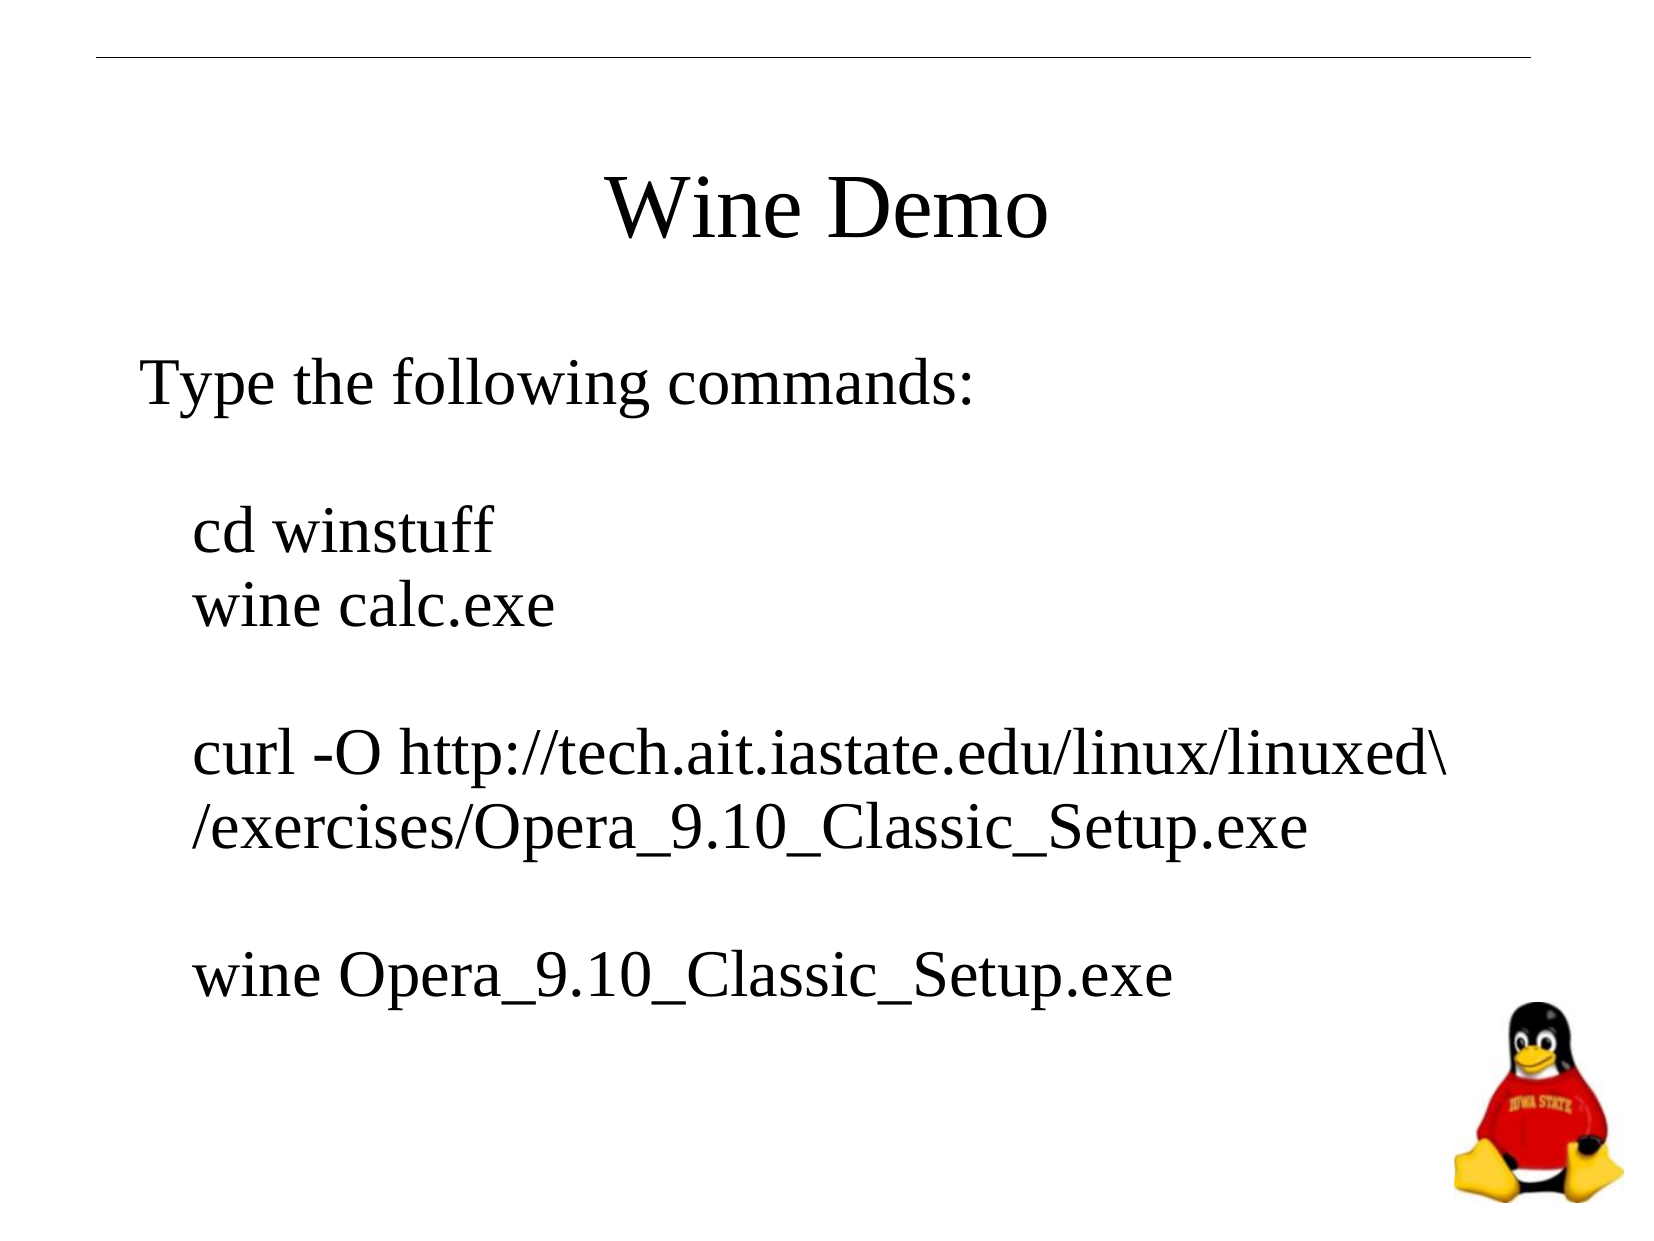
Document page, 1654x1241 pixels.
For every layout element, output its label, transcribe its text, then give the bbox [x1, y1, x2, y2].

title Wine Demo [121, 102, 1534, 311]
picture [1454, 1002, 1624, 1203]
list Type the following commands: cd winstuff wine calc.exe curl -O http://tech.ait.iastate.edu/linux/linuxed\ /exercises/Opera_9.10_Classic_Setup.exe wine Opera_9.10_Classic_Setup.exe [121, 344, 1534, 1178]
